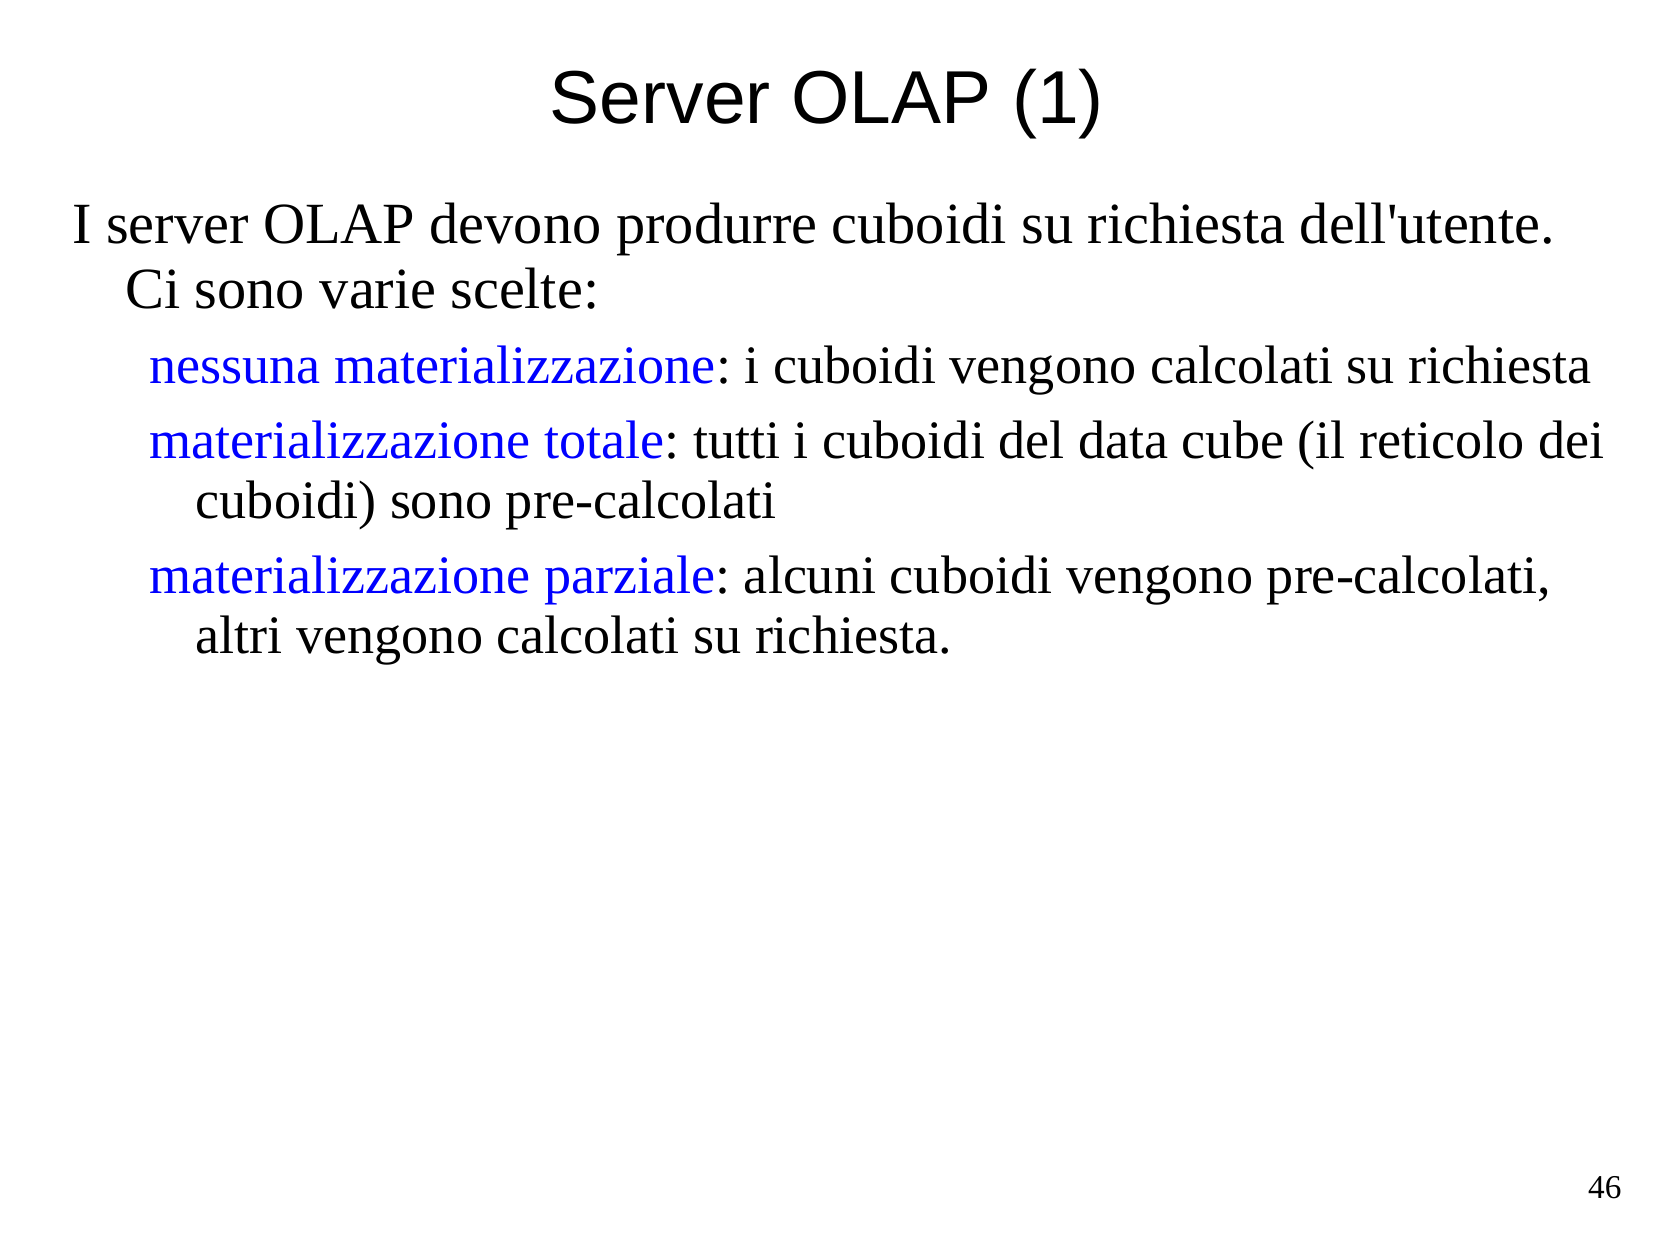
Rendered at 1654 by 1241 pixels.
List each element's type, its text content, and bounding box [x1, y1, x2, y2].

title Server OLAP (1) [37, 30, 1617, 166]
list I server OLAP devono produrre cuboidi su richiesta dell'utente. Ci sono varie scelte: nessuna materializzazione: i cuboidi vengono calcolati su richiesta materializzazione totale: tutti i cuboidi del data cube (il reticolo dei cuboidi) sono pre-calcolati materializzazione parziale: alcuni cuboidi vengono pre-calcolati, altri vengono calcolati su richiesta. [54, 191, 1625, 1182]
